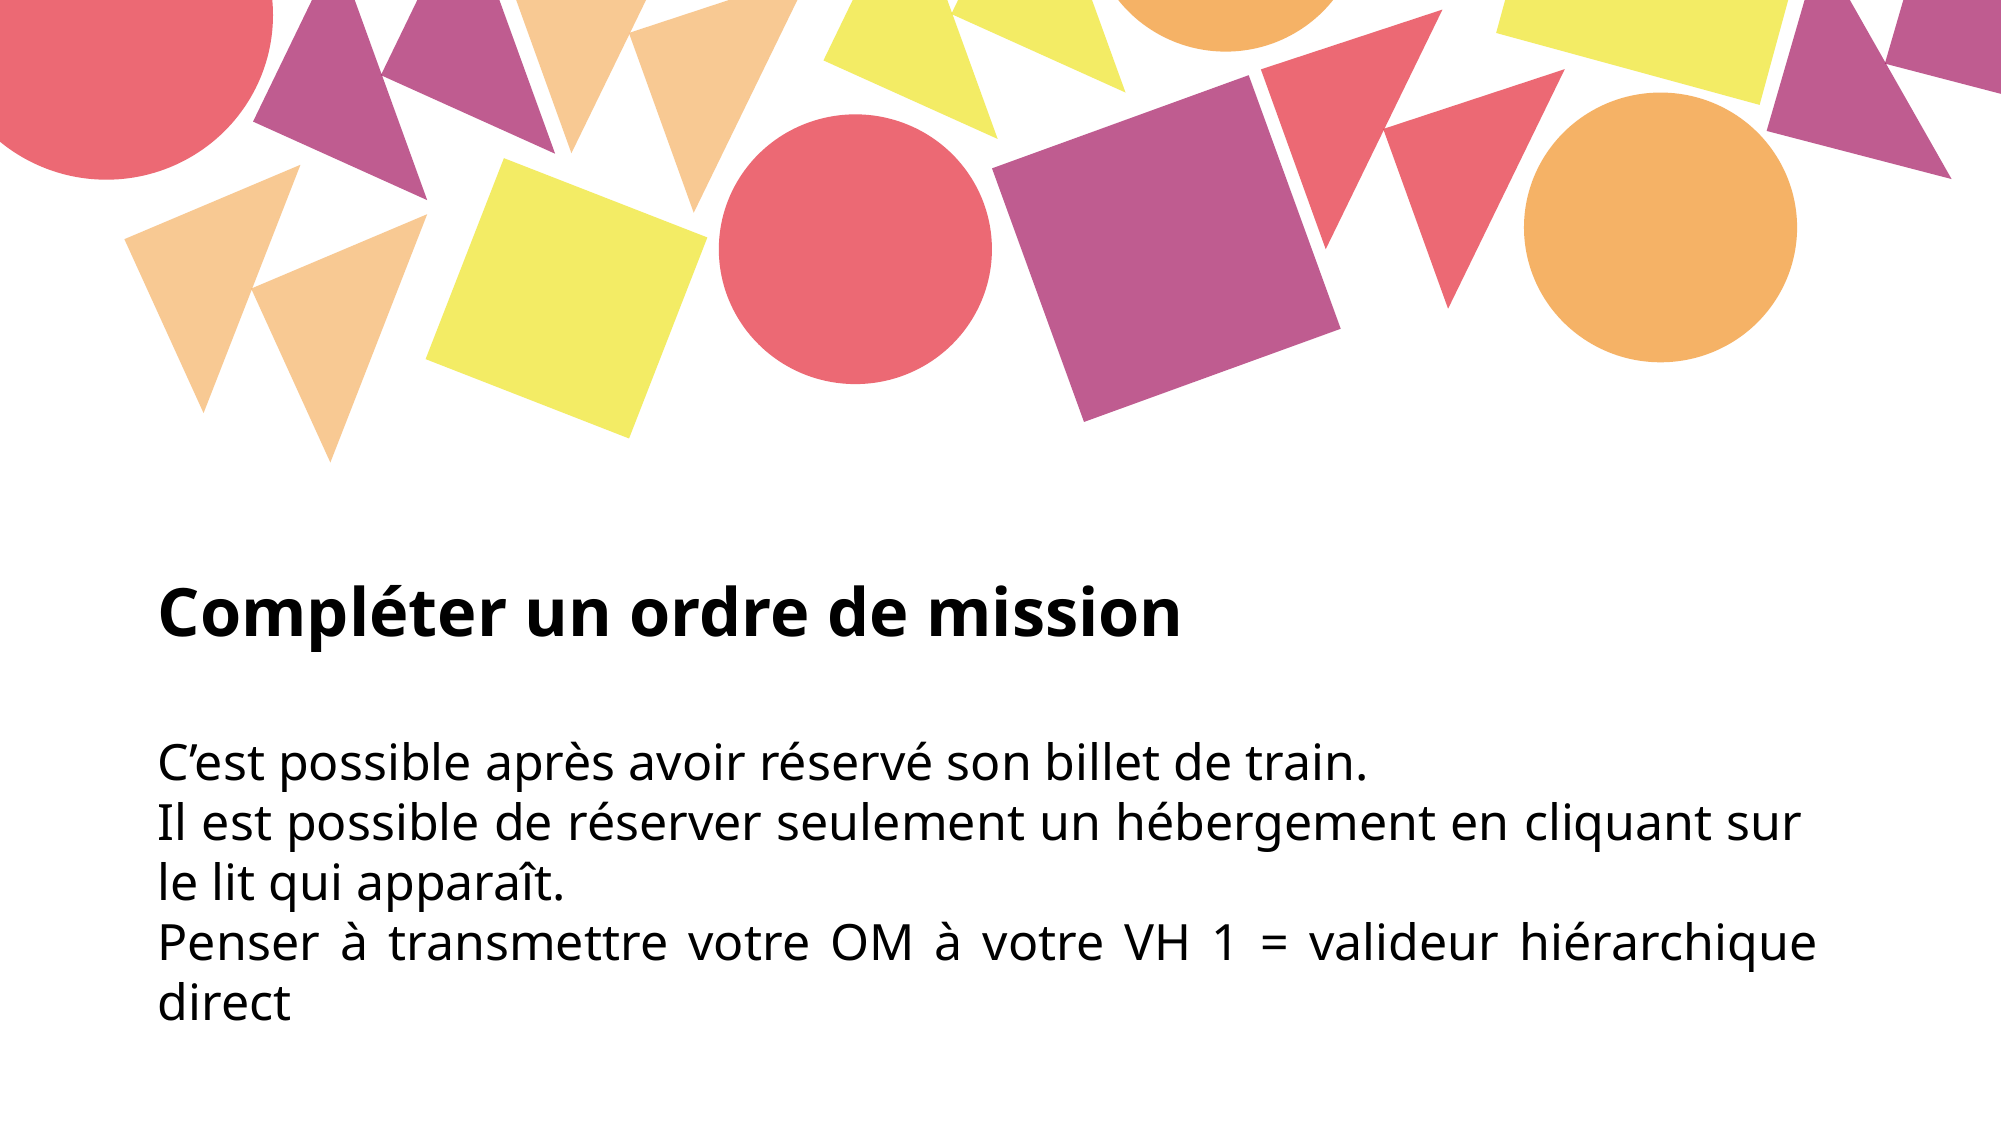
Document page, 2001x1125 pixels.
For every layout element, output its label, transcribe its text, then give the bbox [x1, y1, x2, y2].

text_box Compléter un ordre de mission C’est possible après avoir réservé son billet de train. Il est possible de réserver seulement un hébergement en cliquant sur le lit qui apparaît. Penser à transmettre votre OM à votre VH 1 = valideur hiérarchique direct [142, 562, 1858, 1098]
picture [0, 0, 2000, 463]
